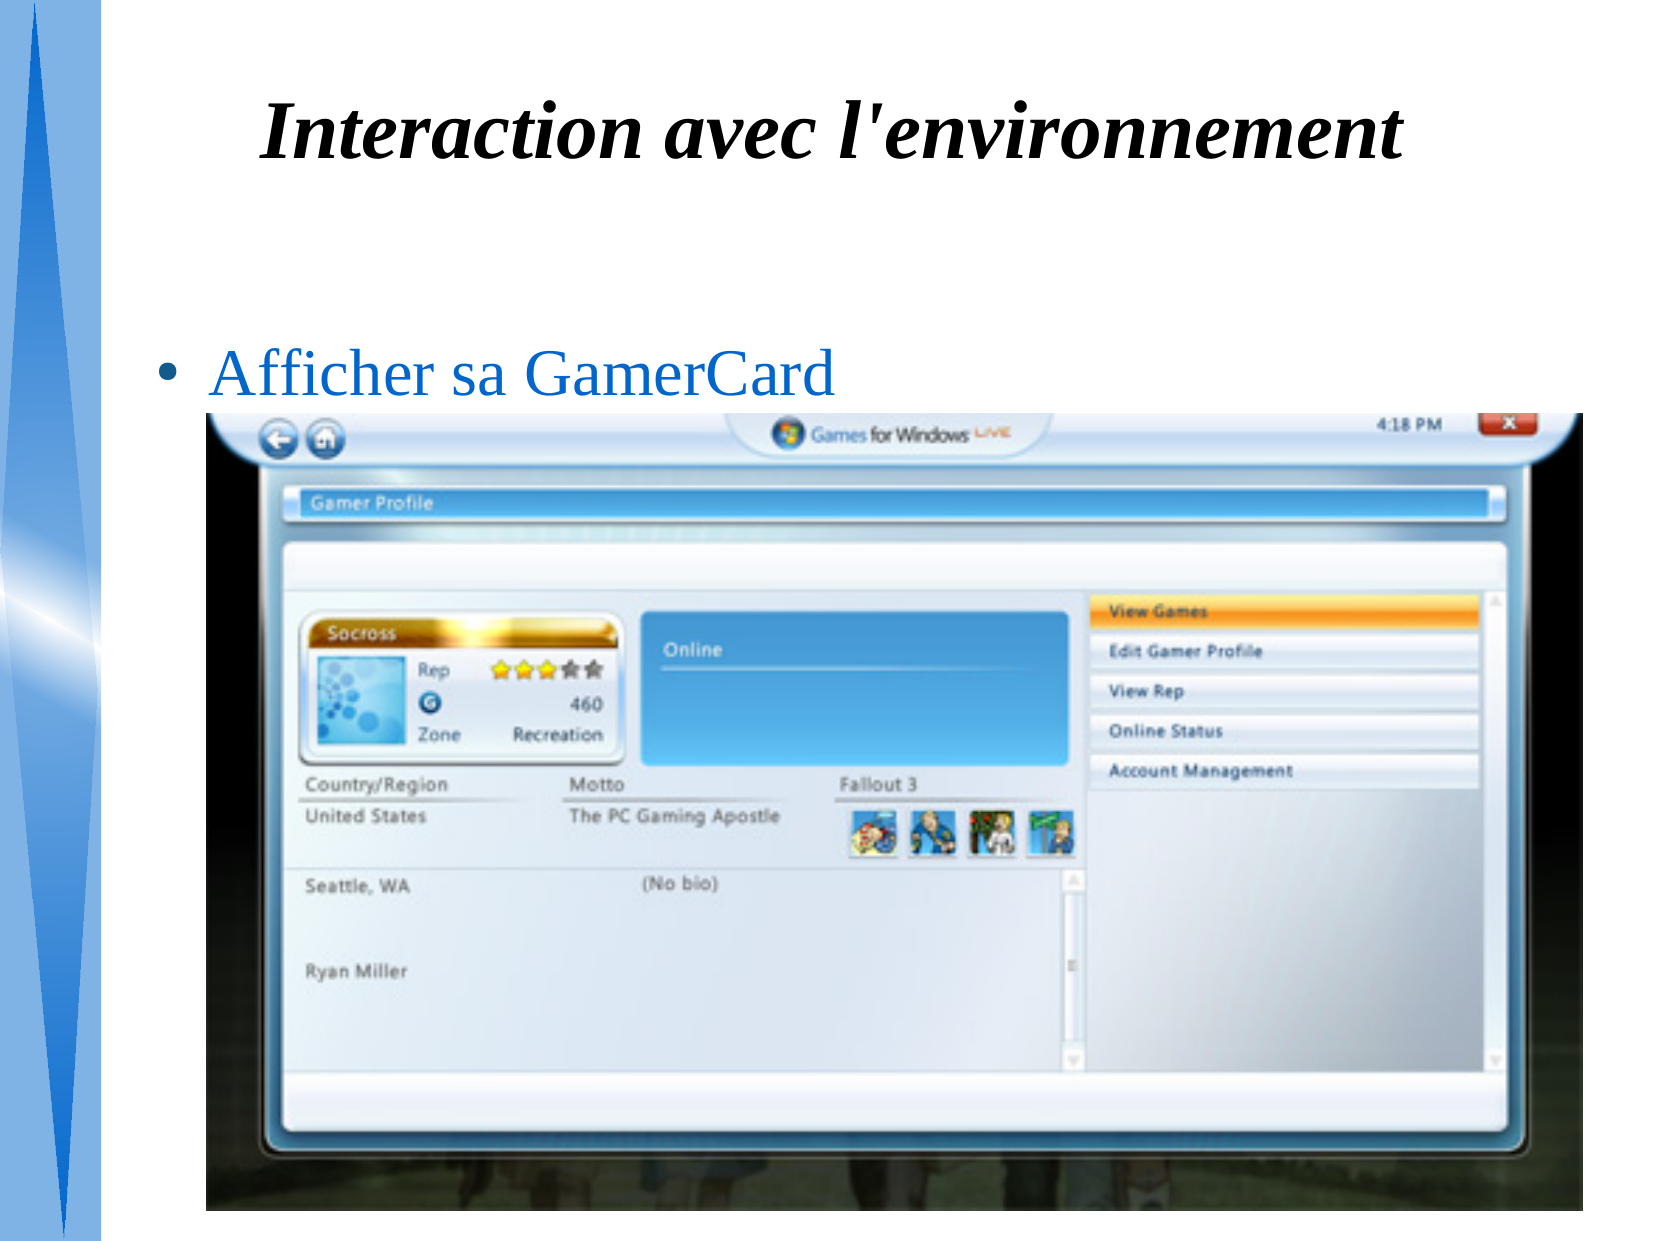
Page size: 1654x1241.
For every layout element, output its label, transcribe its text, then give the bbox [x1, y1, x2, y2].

title Interaction avec l'environnement [138, 84, 1527, 177]
list Afficher sa GamerCard [138, 336, 1527, 1141]
picture [206, 413, 1583, 1211]
